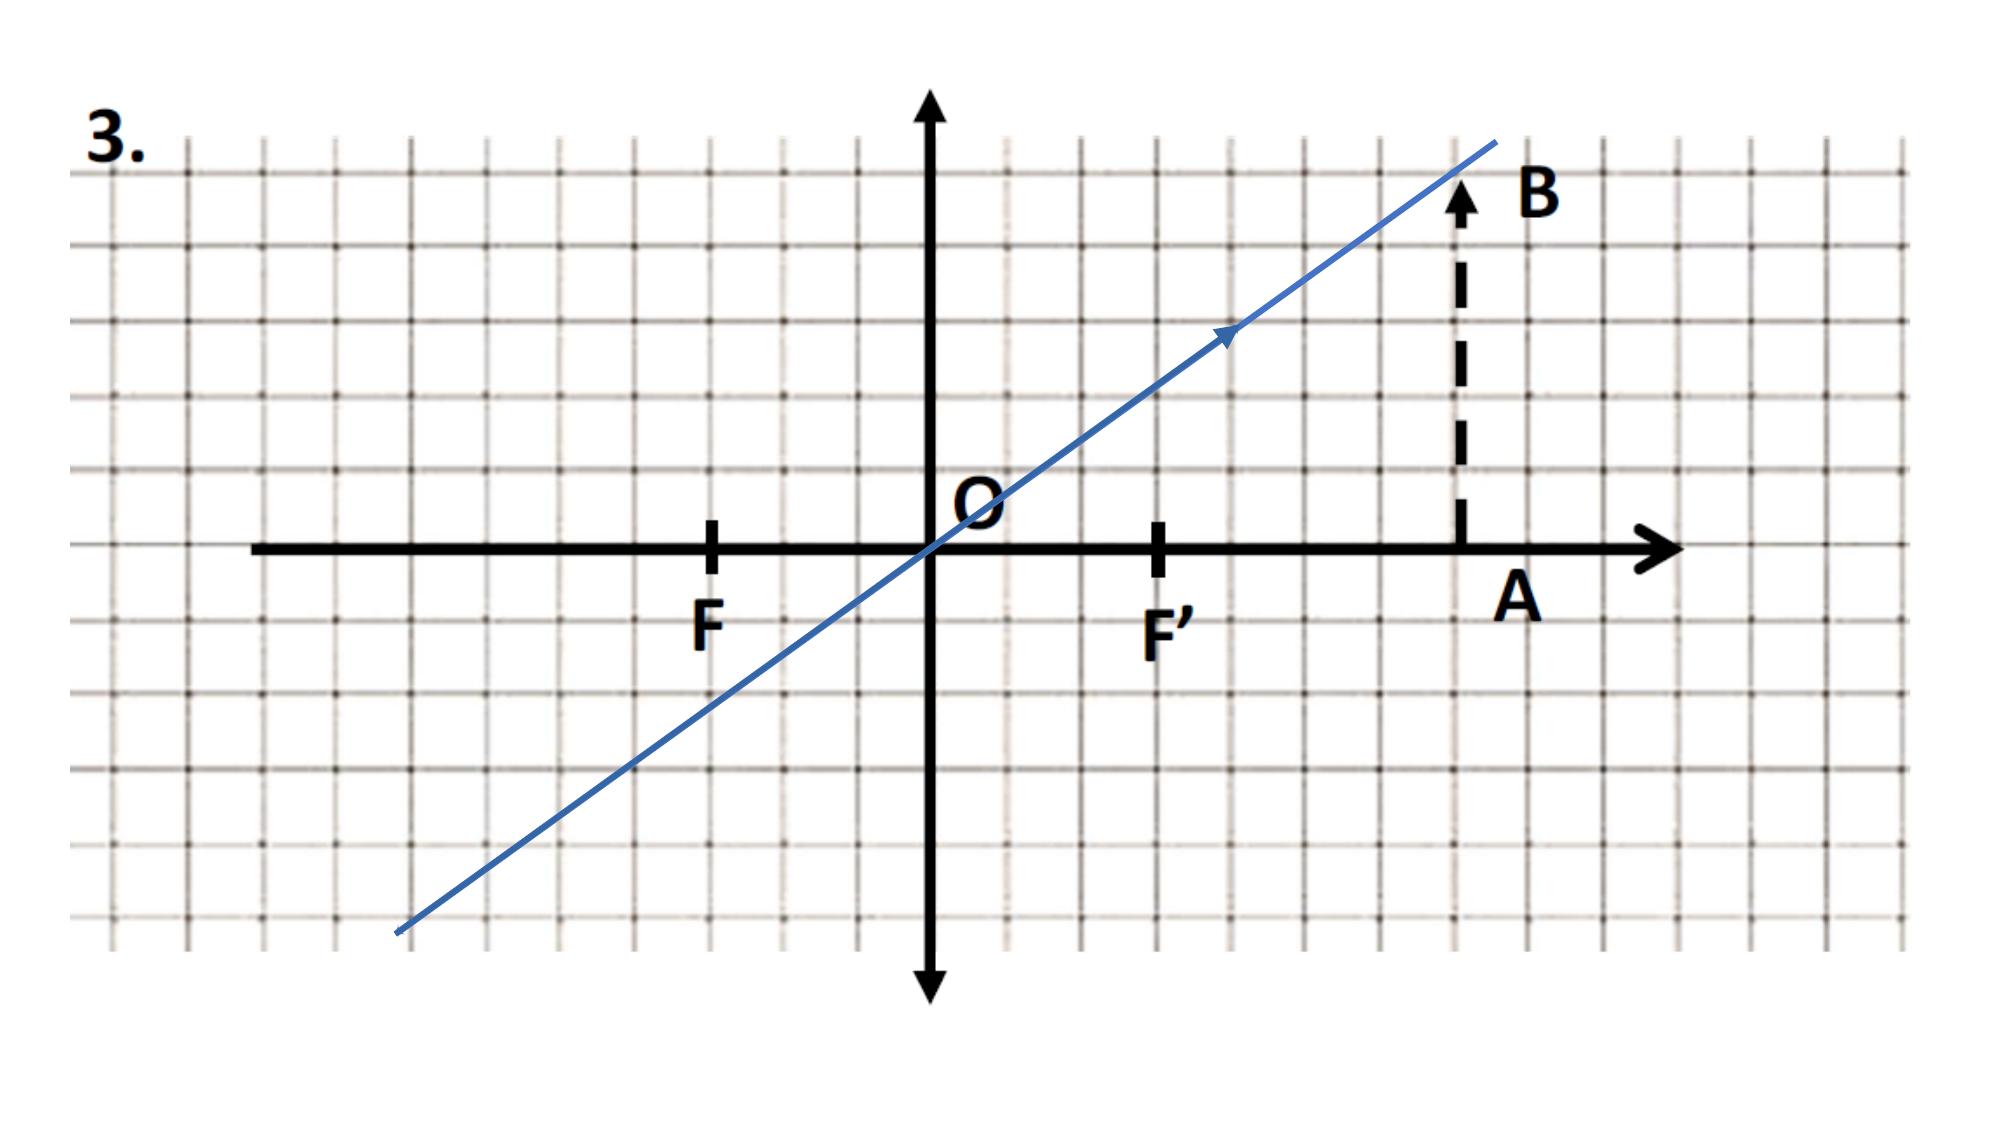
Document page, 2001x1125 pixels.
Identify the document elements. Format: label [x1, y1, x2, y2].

picture [70, 88, 1913, 1027]
